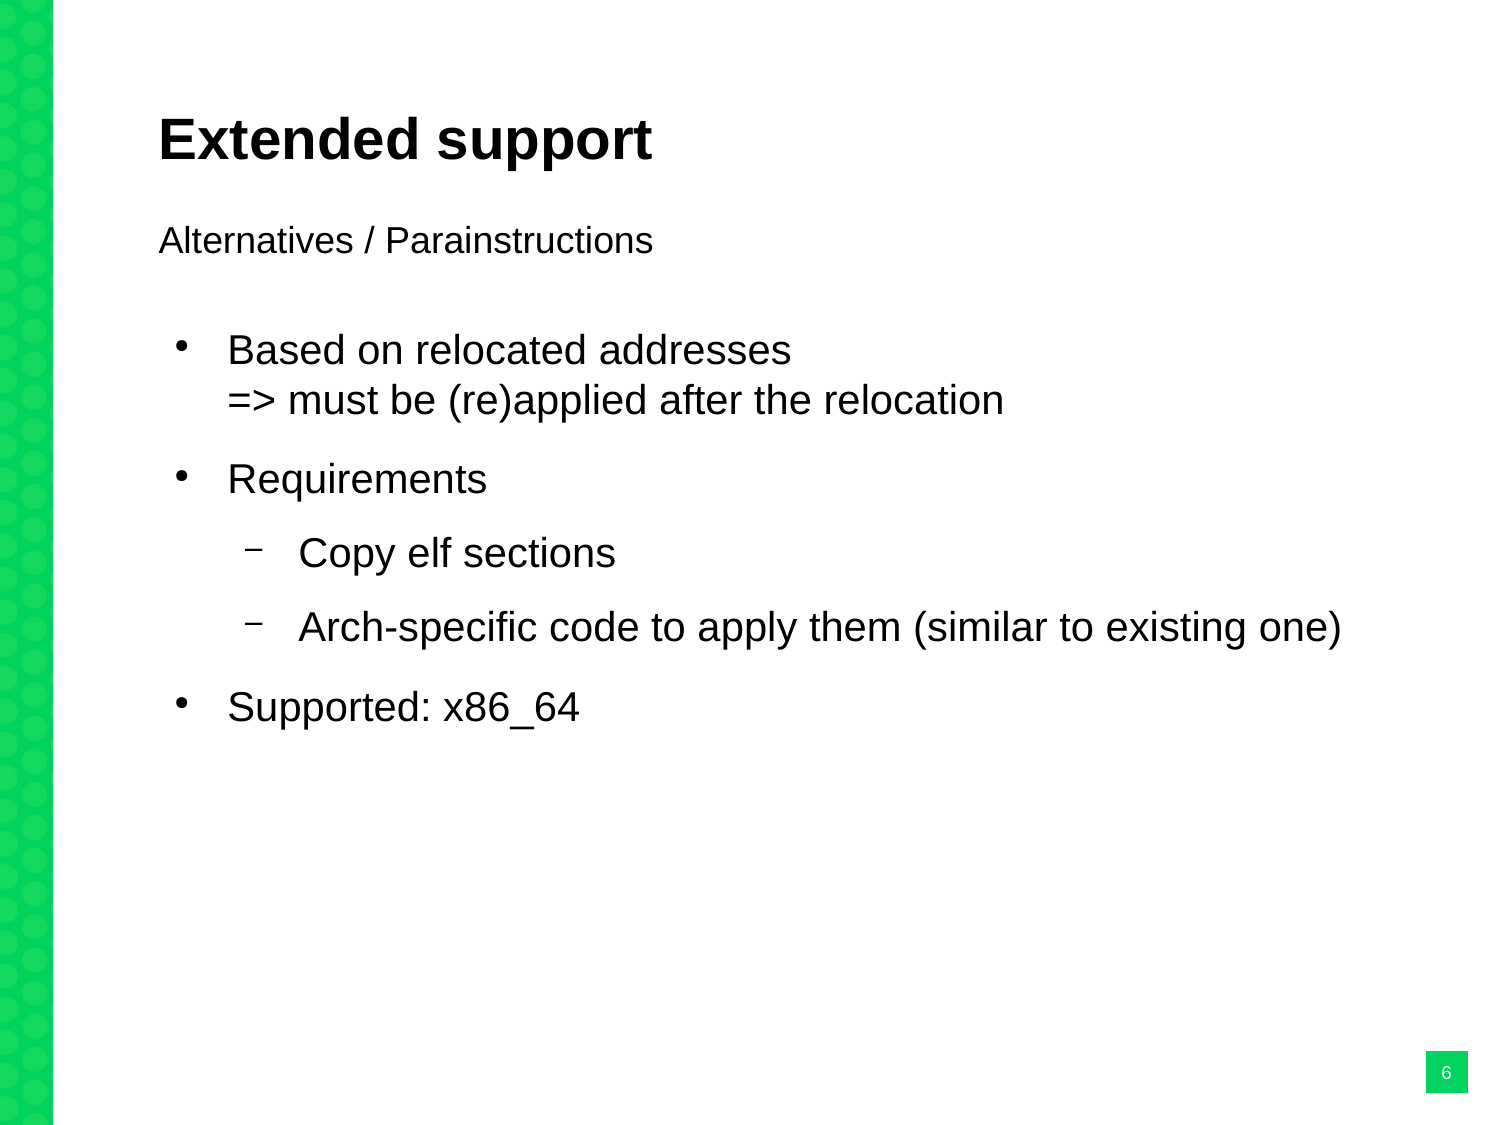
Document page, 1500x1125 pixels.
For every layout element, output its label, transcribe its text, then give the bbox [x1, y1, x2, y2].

list Alternatives / Parainstructions [143, 202, 1397, 274]
picture [0, 0, 53, 1125]
list Based on relocated addresses => must be (re)applied after the relocation Requirements Copy elf sections Arch-specific code to apply them (similar to existing one) Supported: x86_64 [141, 314, 1396, 1006]
title Extended support [143, 94, 1397, 180]
text_box <number> [1425, 1051, 1468, 1094]
